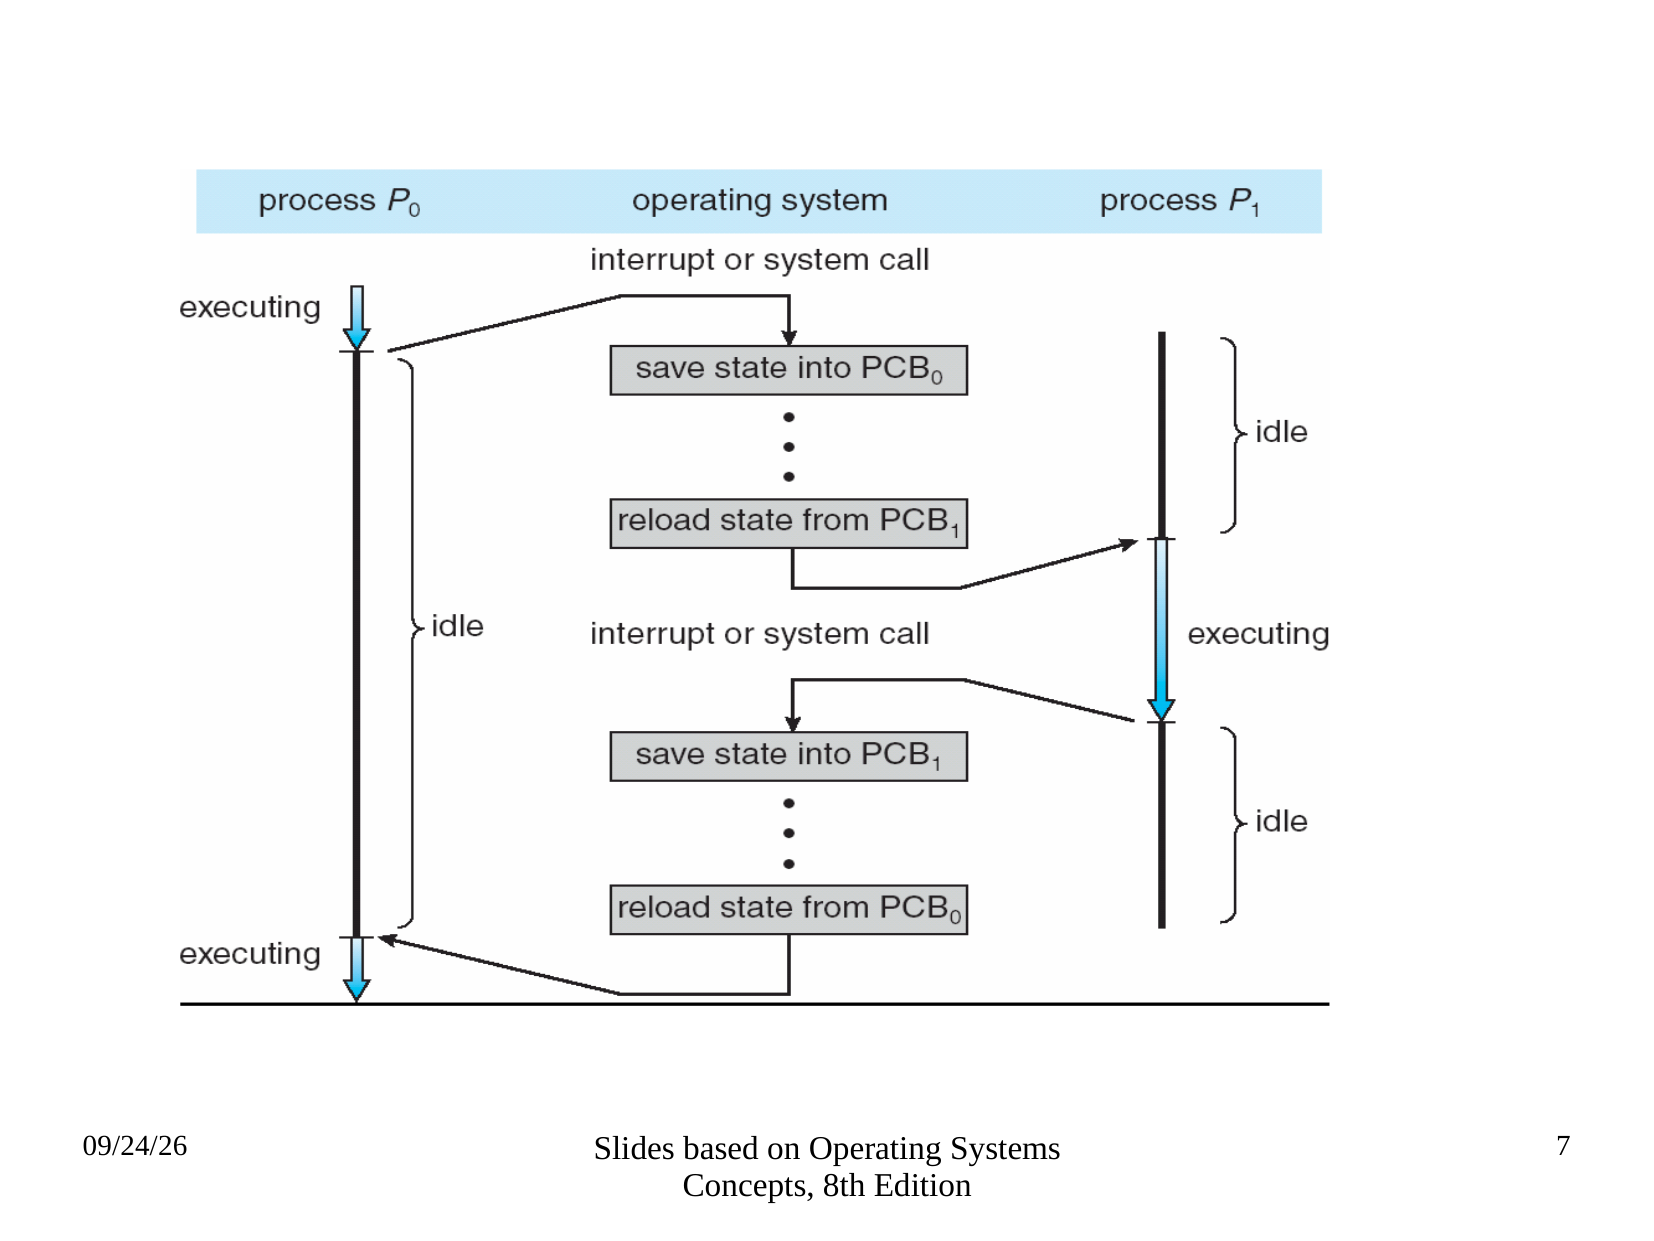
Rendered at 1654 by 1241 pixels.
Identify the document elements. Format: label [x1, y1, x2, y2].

picture [60, 132, 1579, 1039]
